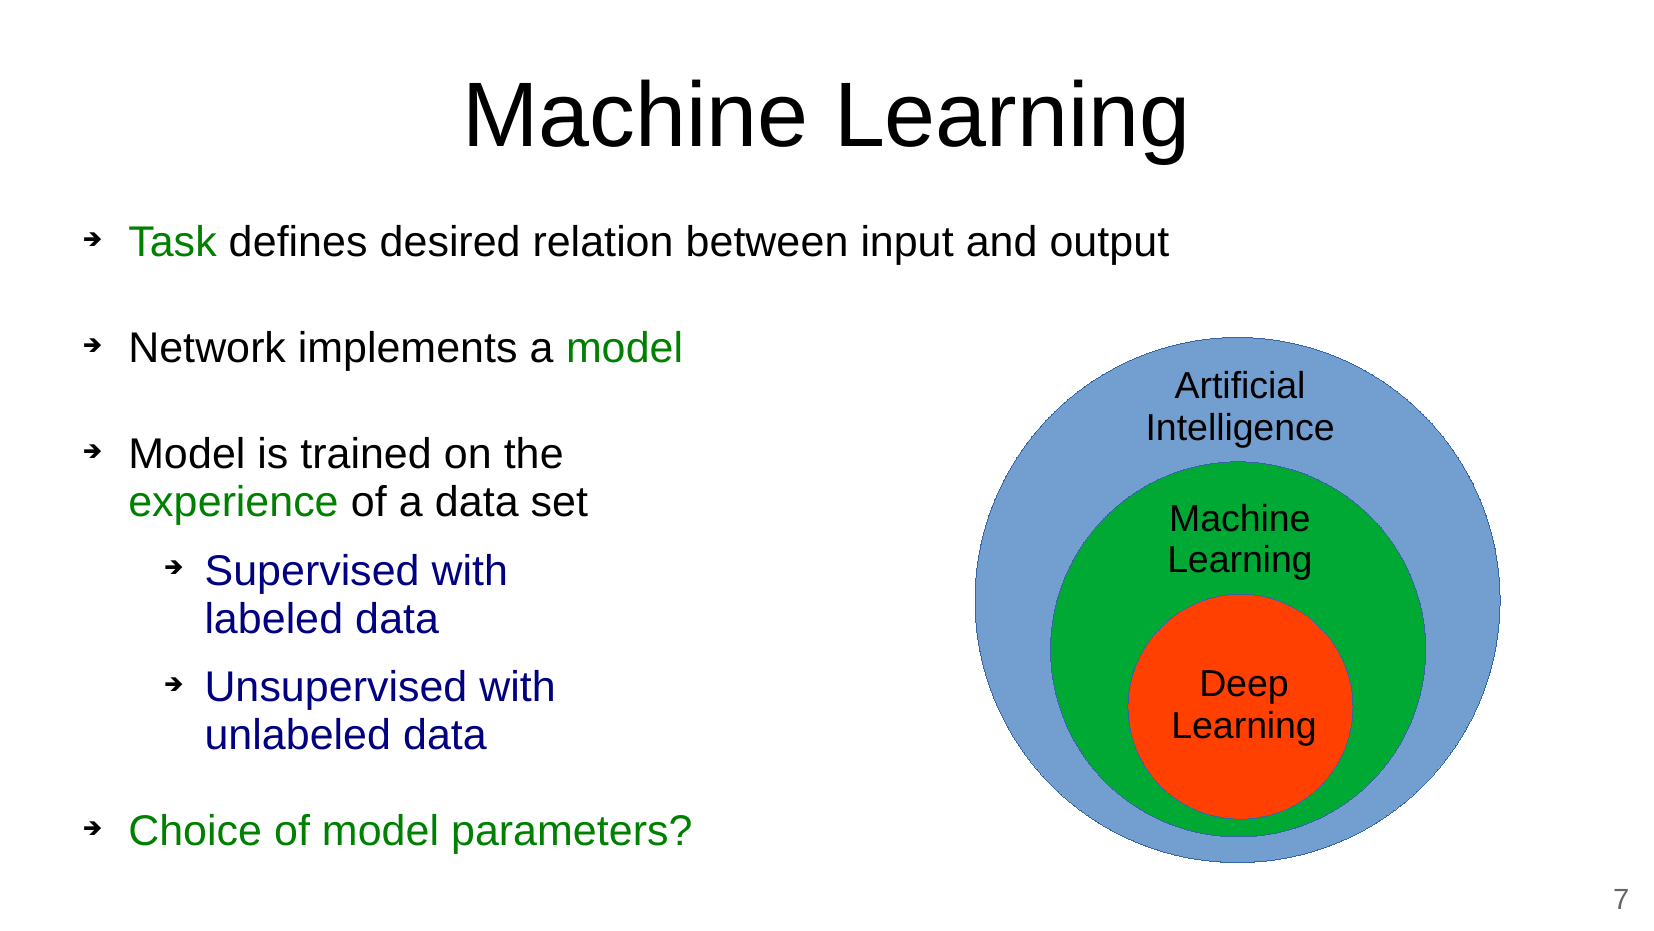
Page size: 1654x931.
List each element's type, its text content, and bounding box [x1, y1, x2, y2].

list Task defines desired relation between input and output Network implements a model Model is trained on the experience of a data set Supervised with labeled data Unsupervised with unlabeled data Choice of model parameters? [82, 217, 1571, 863]
text_box Artificial Intelligence [1130, 357, 1350, 456]
title Machine Learning [82, 37, 1571, 193]
text_box Deep Learning [1156, 655, 1332, 755]
text_box [1138, 337, 1337, 357]
text_box [975, 360, 1501, 863]
text_box Machine Learning [1152, 489, 1328, 589]
